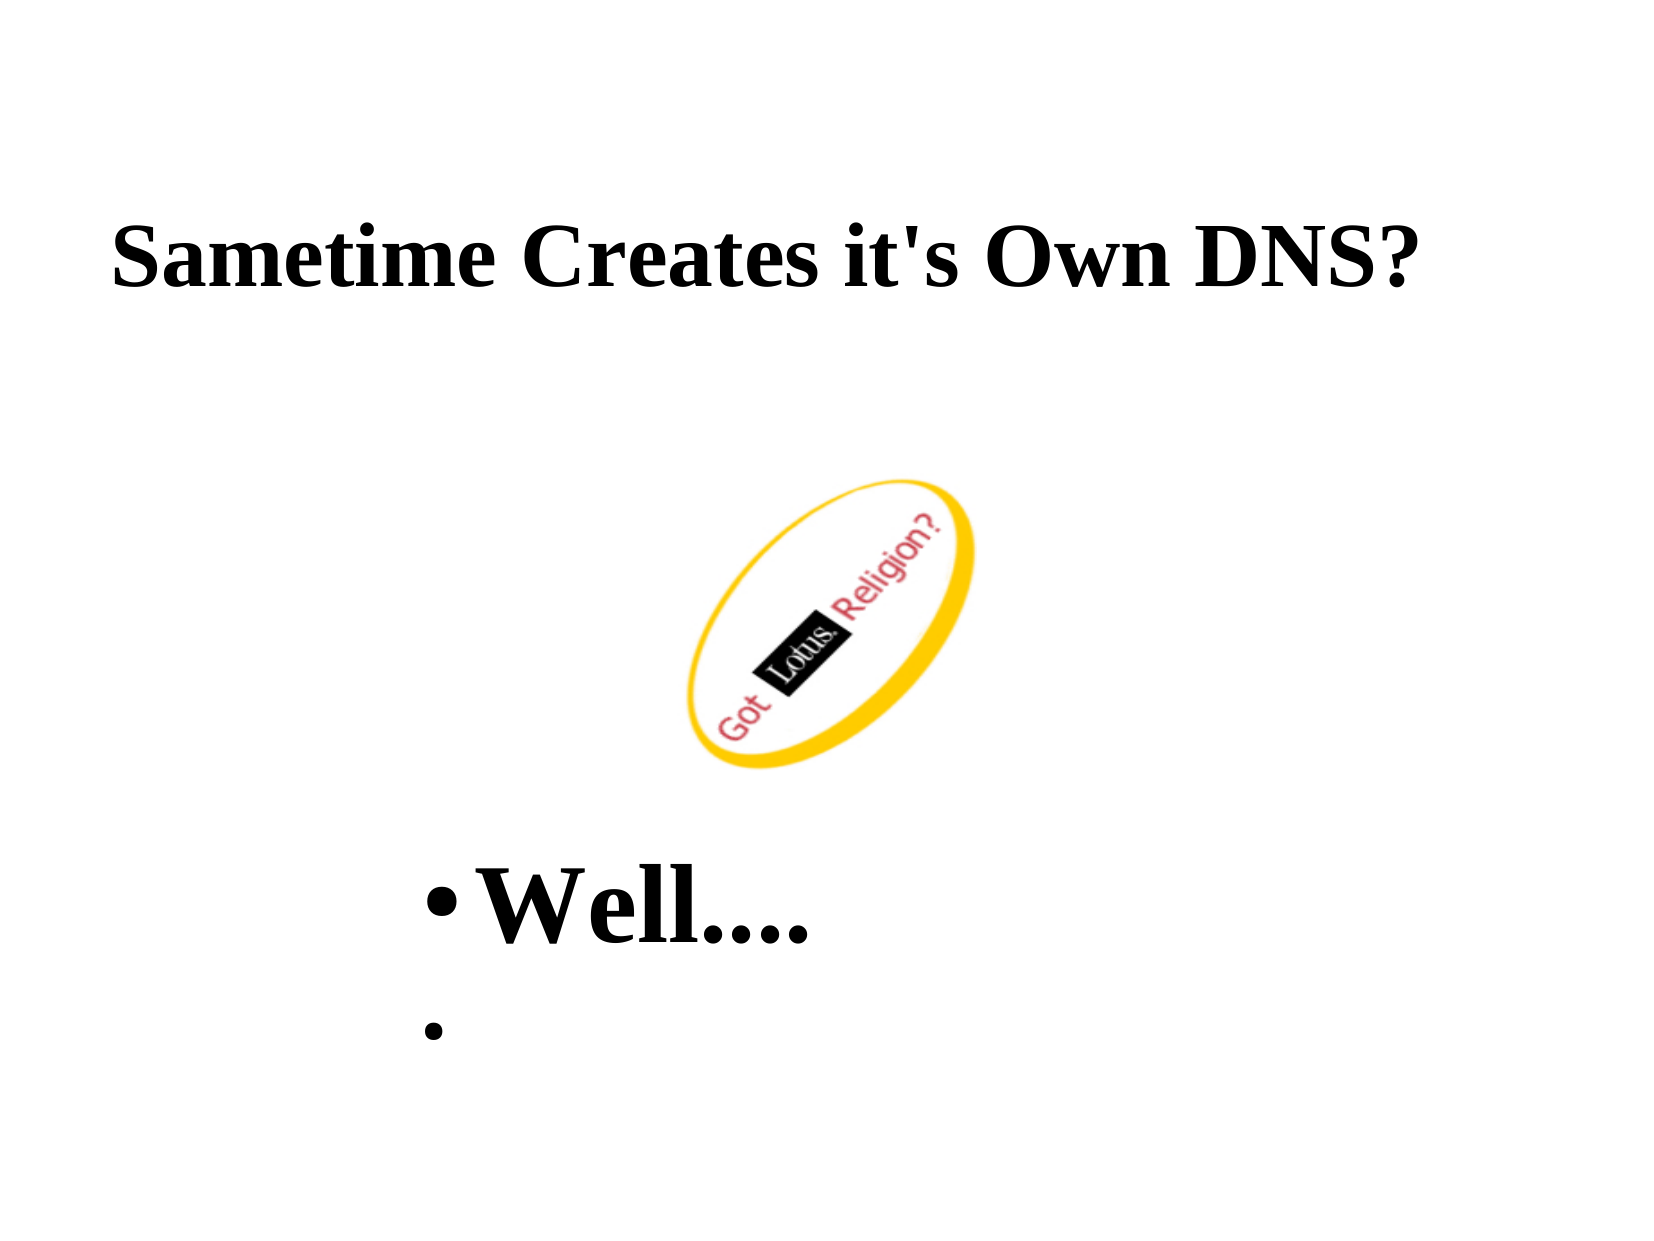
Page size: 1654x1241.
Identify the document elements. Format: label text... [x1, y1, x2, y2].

picture [676, 470, 977, 771]
title Sametime Creates it's Own DNS? [62, 151, 1475, 359]
list Well.... [386, 842, 1159, 1084]
